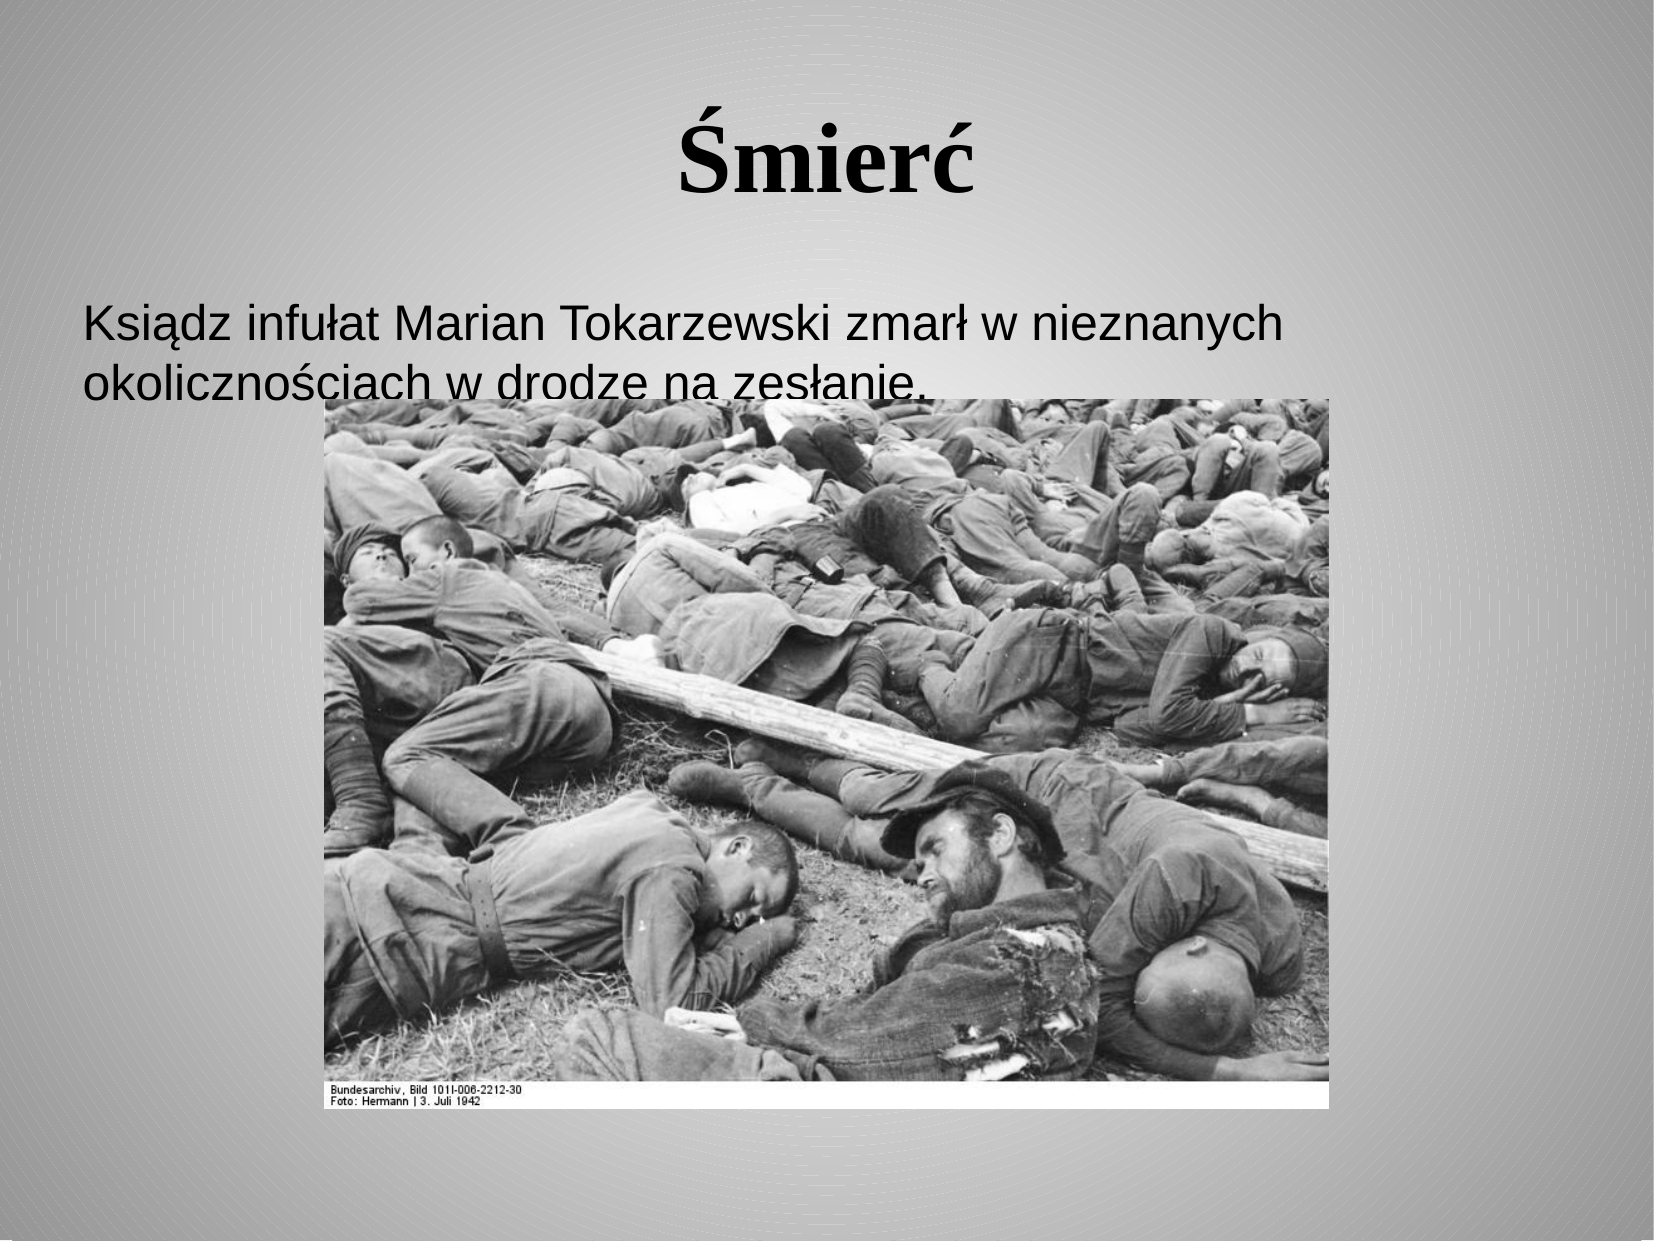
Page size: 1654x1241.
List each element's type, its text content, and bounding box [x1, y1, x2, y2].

title Śmierć [82, 49, 1571, 257]
list Ksiądz infułat Marian Tokarzewski zmarł w nieznanych okolicznościach w drodze na zesłanie. [82, 290, 1571, 1109]
picture [324, 399, 1329, 1109]
